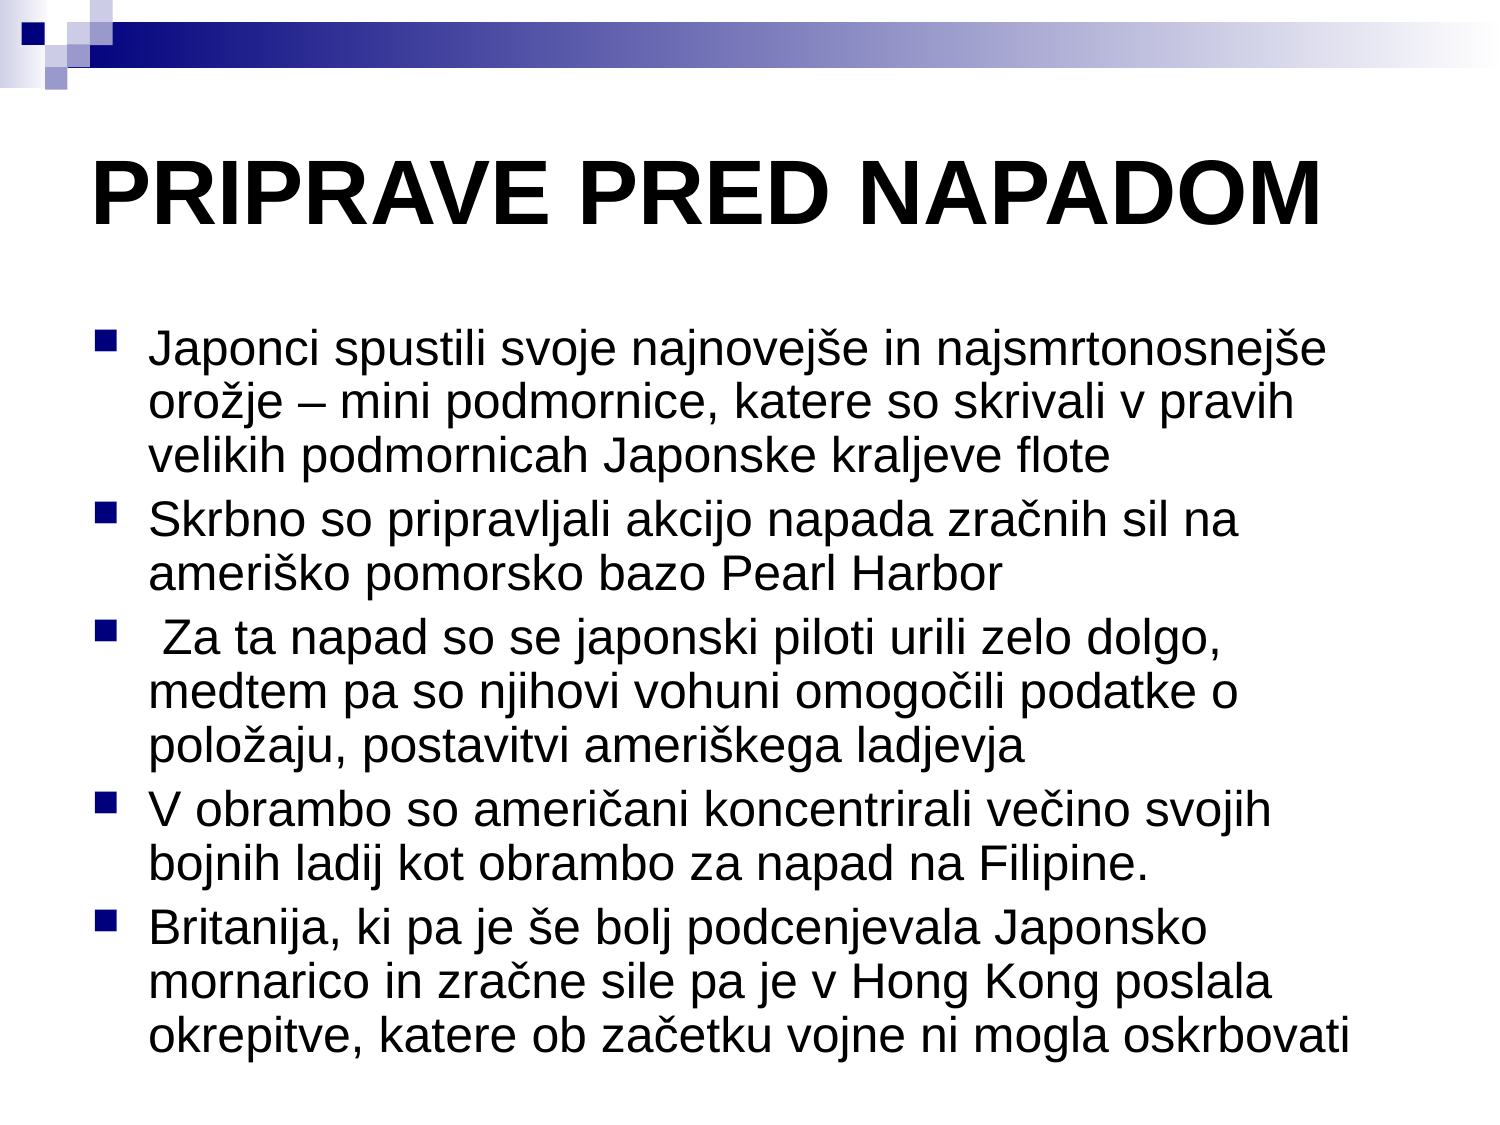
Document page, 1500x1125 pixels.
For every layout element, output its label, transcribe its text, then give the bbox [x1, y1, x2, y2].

title PRIPRAVE PRED NAPADOM [75, 75, 1425, 300]
list Japonci spustili svoje najnovejše in najsmrtonosnejše orožje – mini podmornice, katere so skrivali v pravih velikih podmornicah Japonske kraljeve flote Skrbno so pripravljali akcijo napada zračnih sil na ameriško pomorsko bazo Pearl Harbor Za ta napad so se japonski piloti urili zelo dolgo, medtem pa so njihovi vohuni omogočili podatke o položaju, postavitvi ameriškega ladjevja V obrambo so američani koncentrirali večino svojih bojnih ladij kot obrambo za napad na Filipine. Britanija, ki pa je še bolj podcenjevala Japonsko mornarico in zračne sile pa je v Hong Kong poslala okrepitve, katere ob začetku vojne ni mogla oskrbovati [76, 314, 1427, 1125]
